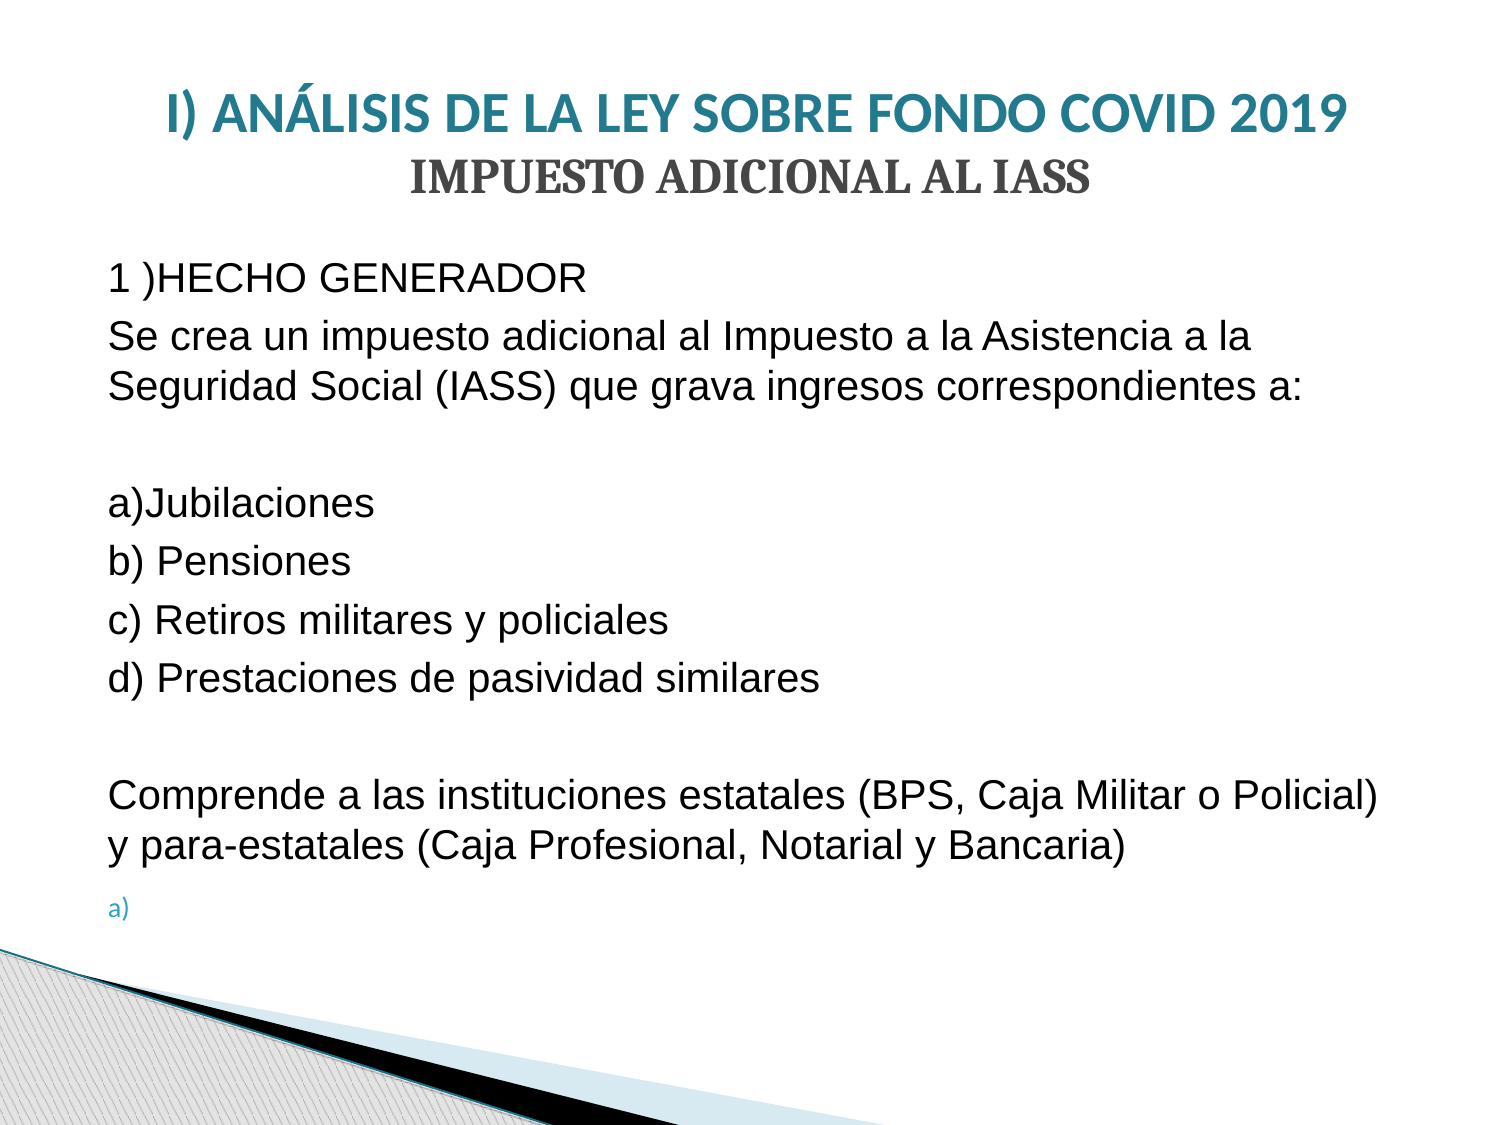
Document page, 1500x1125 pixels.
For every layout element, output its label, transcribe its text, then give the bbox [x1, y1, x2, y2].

title I) ANÁLISIS DE LA LEY SOBRE FONDO COVID 2019 IMPUESTO ADICIONAL AL IASS [75, 45, 1425, 233]
list 1 )HECHO GENERADOR Se crea un impuesto adicional al Impuesto a la Asistencia a la Seguridad Social (IASS) que grava ingresos correspondientes a: a)Jubilaciones b) Pensiones c) Retiros militares y policiales d) Prestaciones de pasividad similares Comprende a las instituciones estatales (BPS, Caja Militar o Policial) y para-estatales (Caja Profesional, Notarial y Bancaria) [75, 243, 1425, 986]
